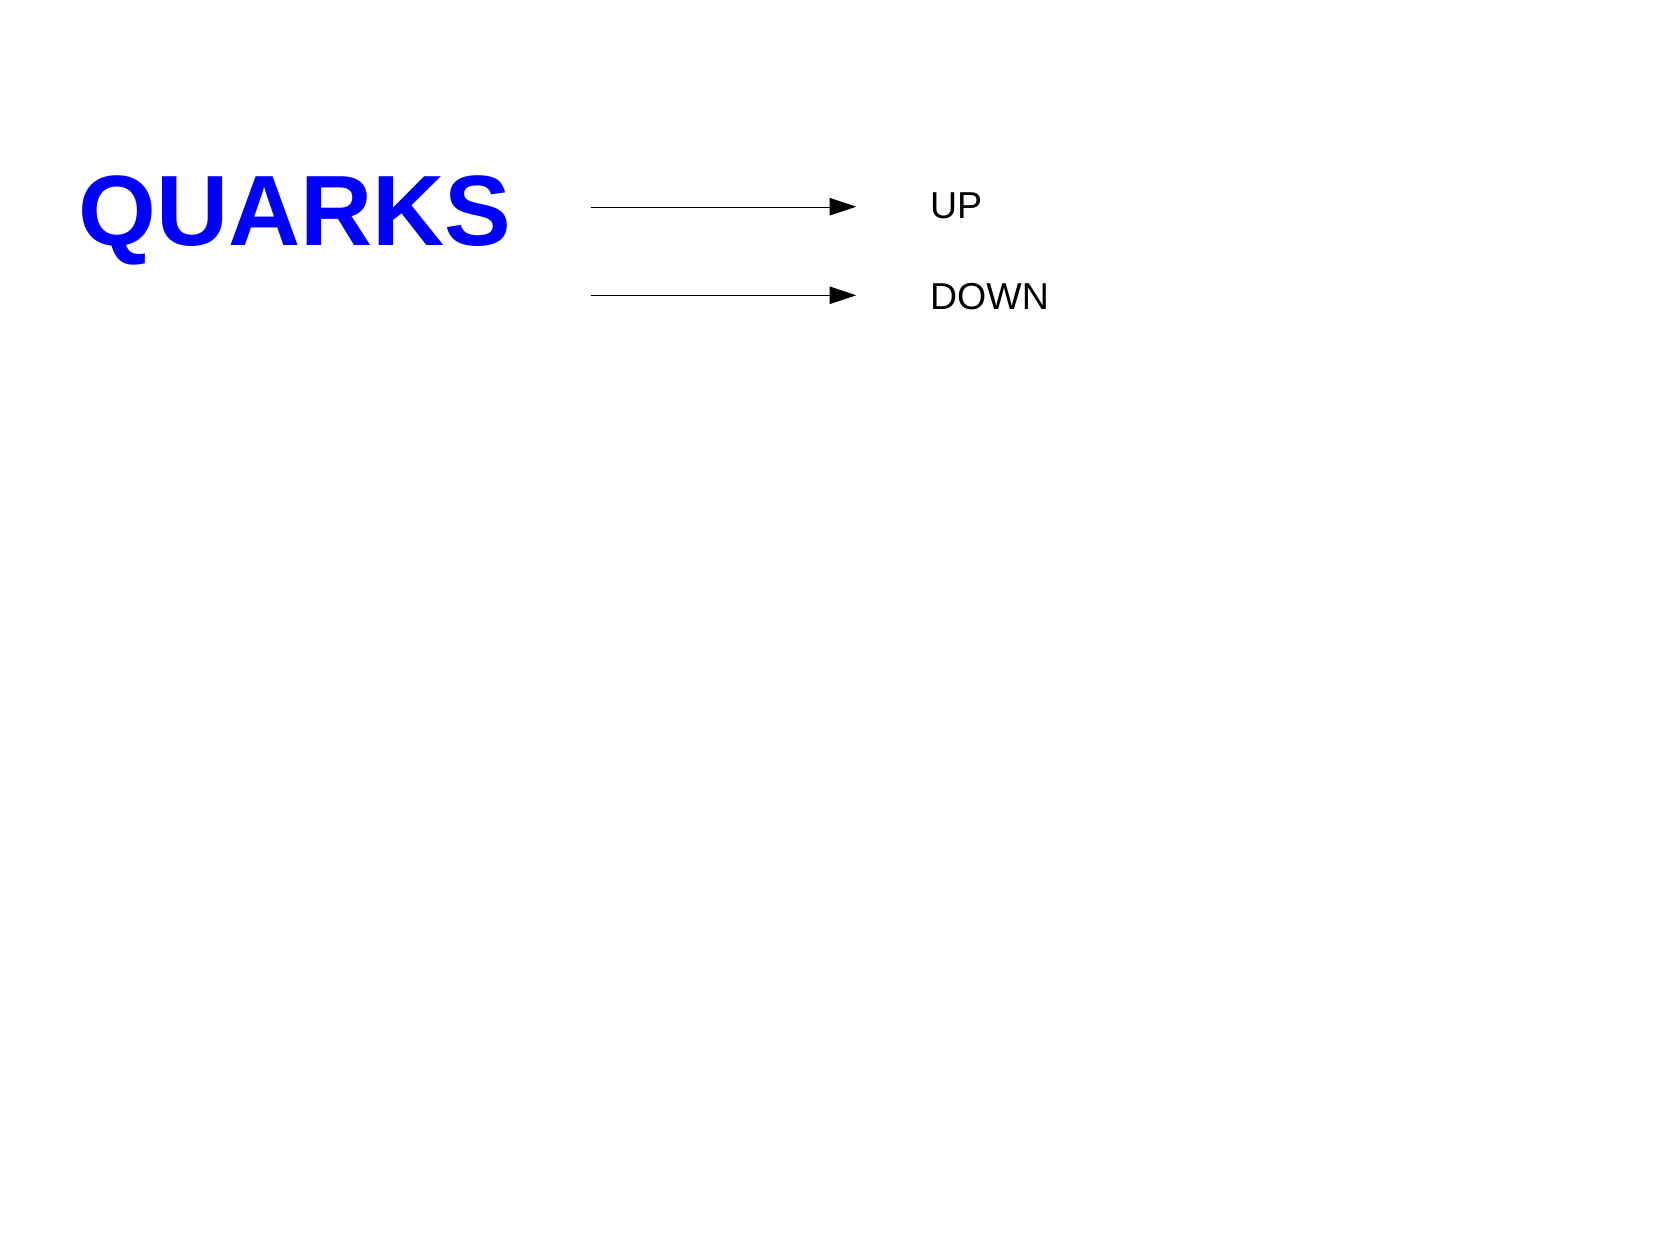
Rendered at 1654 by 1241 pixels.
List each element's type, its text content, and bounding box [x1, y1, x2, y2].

text_box DOWN [915, 267, 1270, 325]
text_box QUARKS [0, 147, 1123, 275]
text_box UP [915, 177, 1211, 235]
